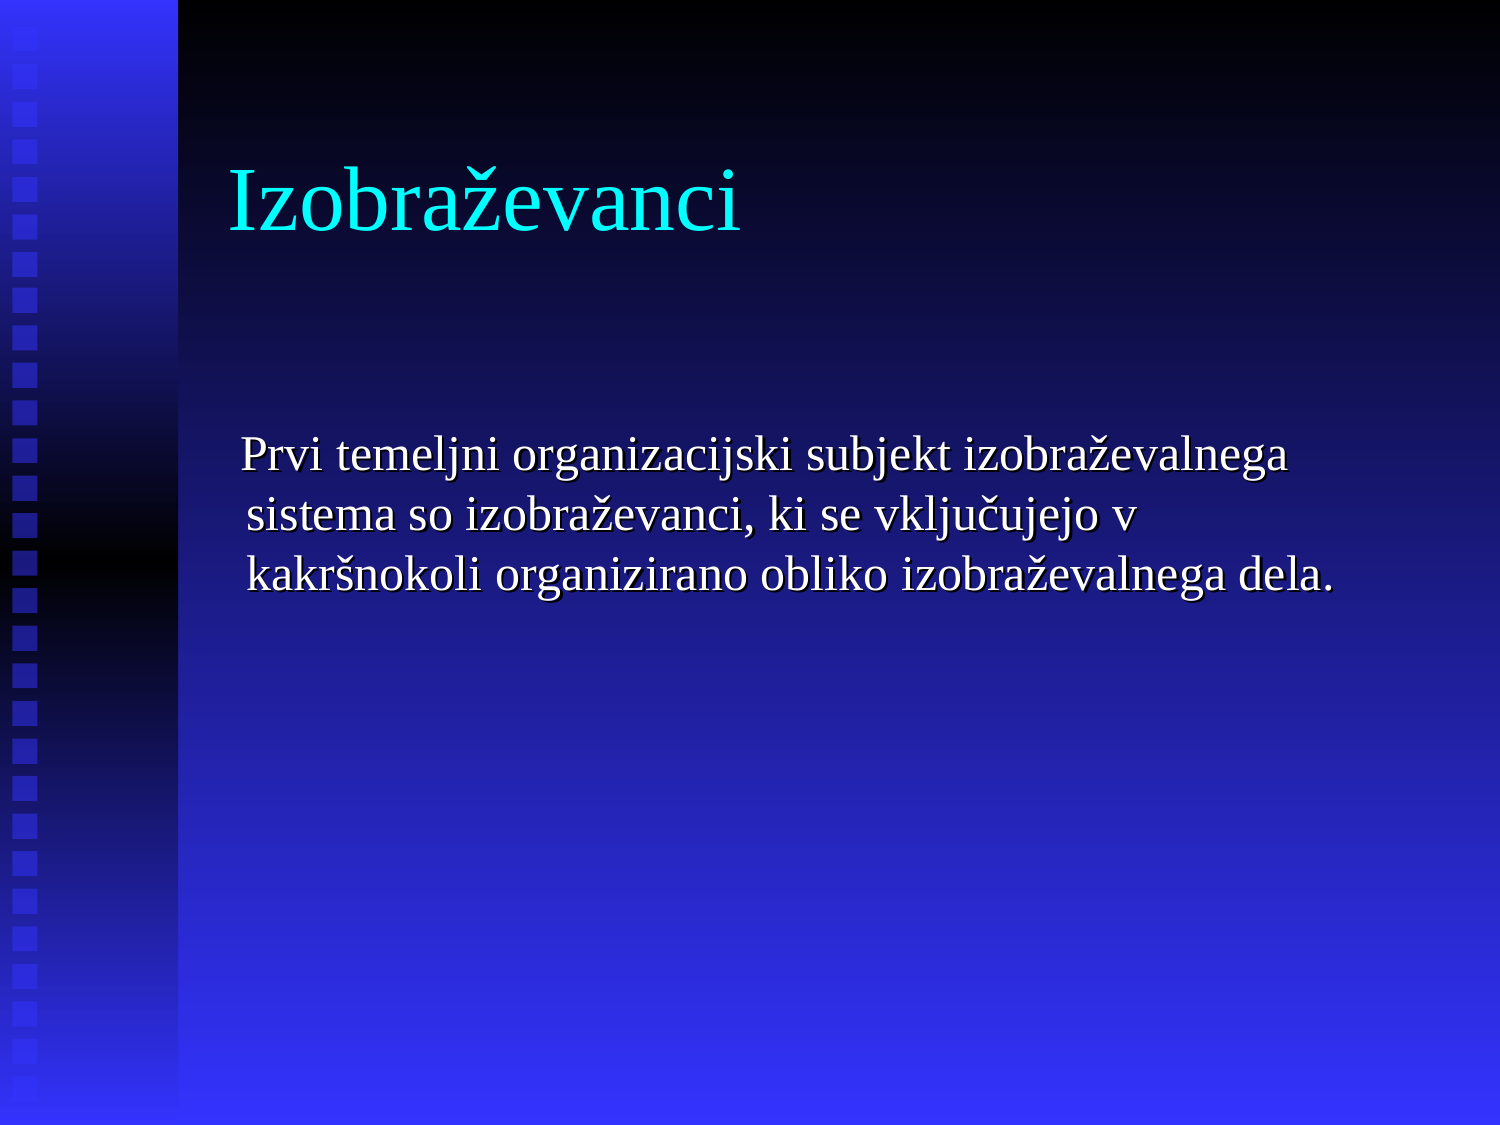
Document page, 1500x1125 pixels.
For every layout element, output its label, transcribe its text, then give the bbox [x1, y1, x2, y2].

list Prvi temeljni organizacijski subjekt izobraževalnega sistema so izobraževanci, ki se vključujejo v kakršnokoli organizirano obliko izobraževalnega dela. [174, 412, 1401, 763]
title Izobraževanci [212, 99, 826, 288]
